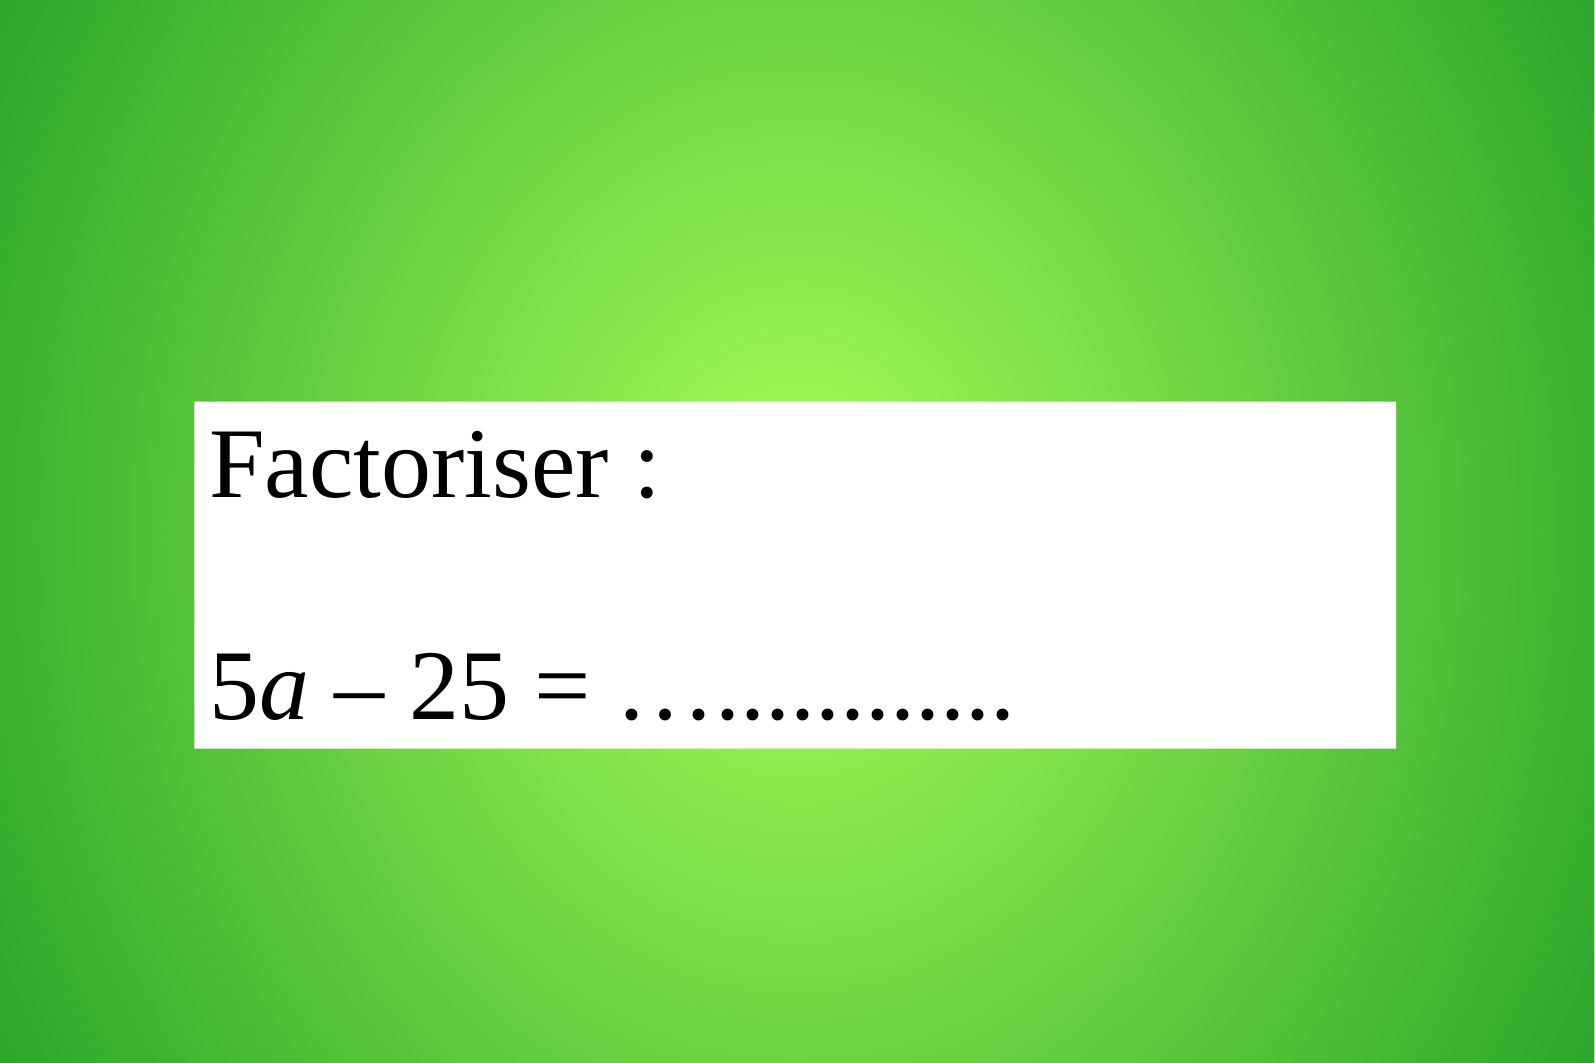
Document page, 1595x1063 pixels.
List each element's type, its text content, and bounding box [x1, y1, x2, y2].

text_box Factoriser : 5a – 25 = …............ [194, 401, 1397, 749]
picture [0, 0, 1595, 1063]
